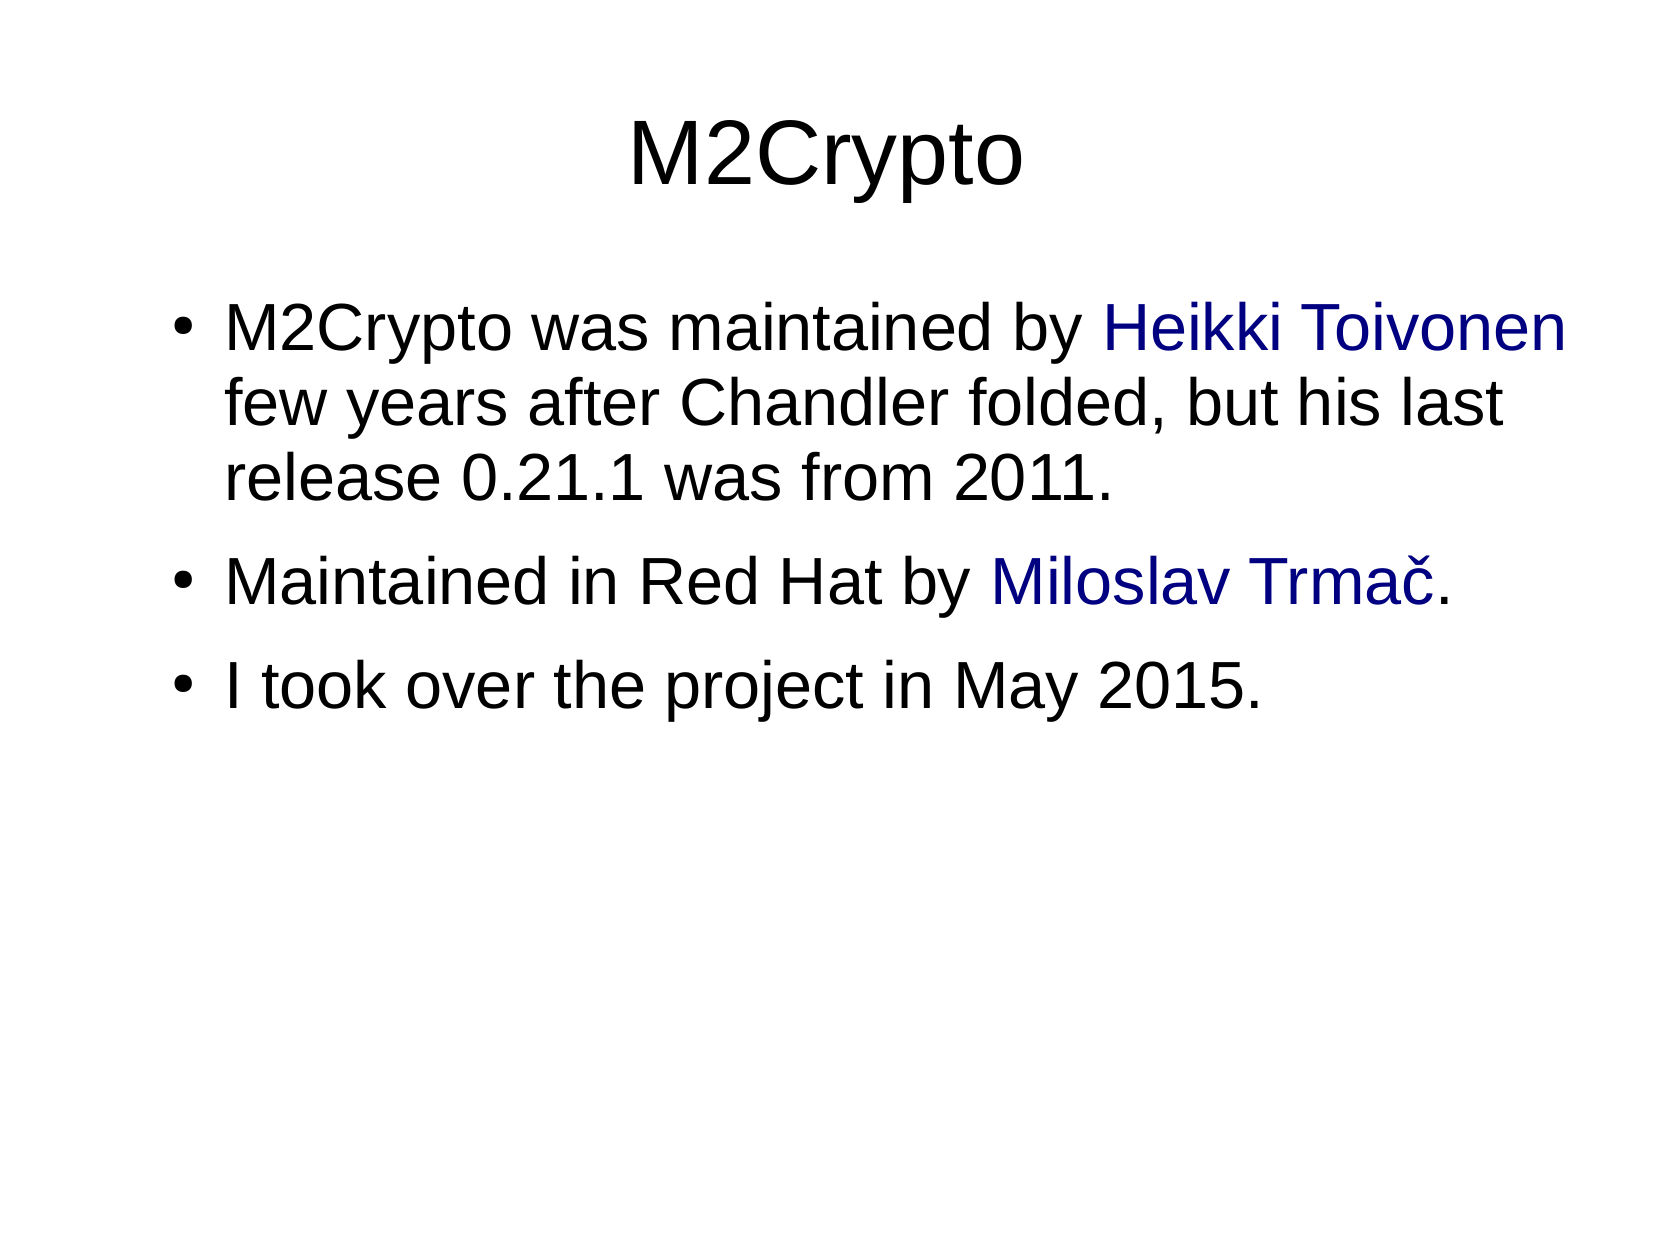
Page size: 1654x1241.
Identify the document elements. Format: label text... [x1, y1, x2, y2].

list M2Crypto was maintained by Heikki Toivonen few years after Chandler folded, but his last release 0.21.1 was from 2011. Maintained in Red Hat by Miloslav Trmač. I took over the project in May 2015. [82, 290, 1571, 1109]
title M2Crypto [82, 49, 1571, 257]
